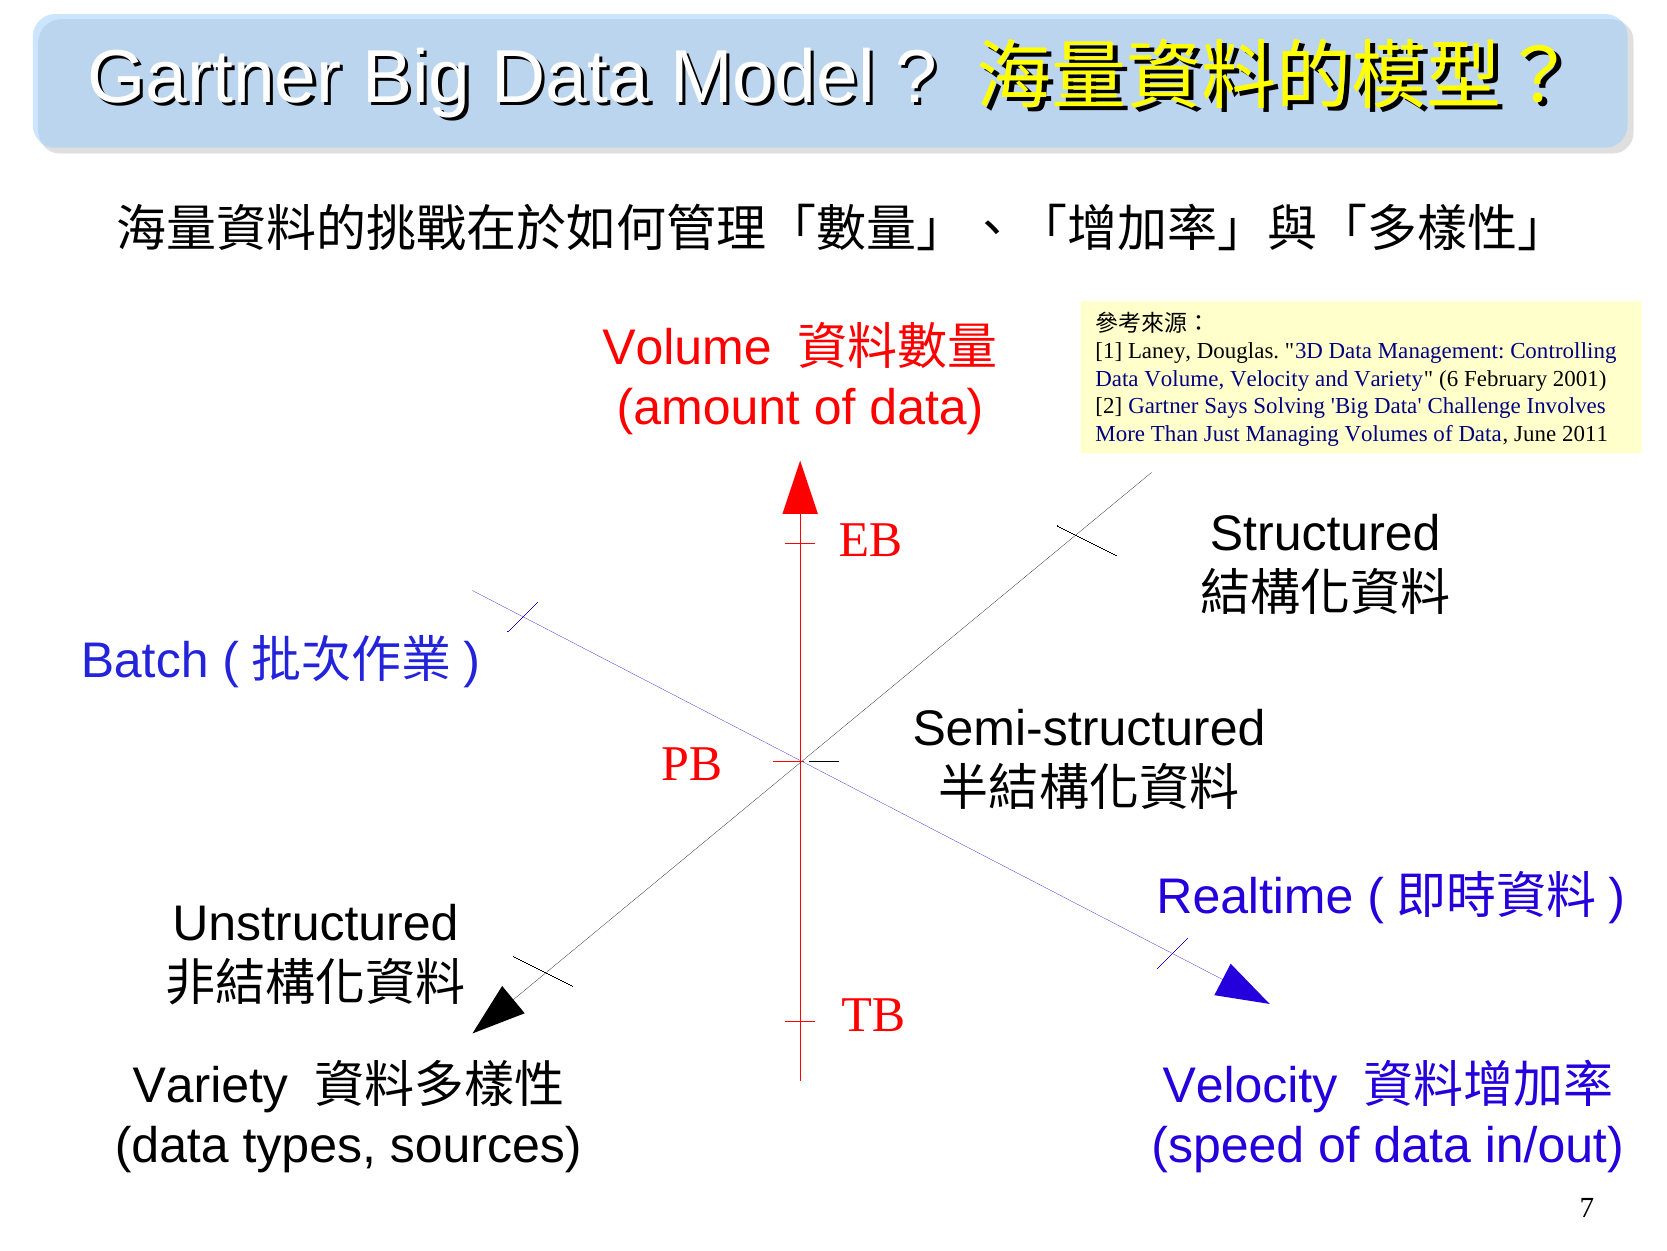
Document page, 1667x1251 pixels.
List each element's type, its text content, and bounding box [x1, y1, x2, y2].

text_box Batch (批次作業) [59, 620, 502, 695]
text_box Realtime (即時資料) [1139, 856, 1642, 932]
text_box Semi-structured 半結構化資料 [874, 688, 1304, 823]
text_box Structured 結構化資料 [1110, 493, 1540, 629]
text_box Volume 資料數量 (amount of data) [549, 307, 1052, 442]
text_box Variety 資料多樣性 (data types, sources) [53, 1045, 644, 1181]
text_box 參考來源： [1] Laney, Douglas. "3D Data Management: Controlling Data Volume, Velocity and Variety" (6 February 2001) [2] Gartner Says Solving 'Big Data' Challenge Involves More Than Just Managing Volumes of Data, June 2011 [1080, 301, 1642, 454]
text_box 海量資料的挑戰在於如何管理「數量」、「增加率」與「多樣性」 [29, 188, 1654, 264]
text_box EB [823, 498, 918, 574]
text_box TB [826, 974, 945, 1050]
title Gartner Big Data Model ? 海量資料的模型？ [0, 7, 1665, 148]
text_box Unstructured 非結構化資料 [100, 882, 530, 1018]
text_box Velocity 資料增加率 (speed of data in/out) [1122, 1045, 1654, 1181]
text_box PB [646, 723, 740, 799]
